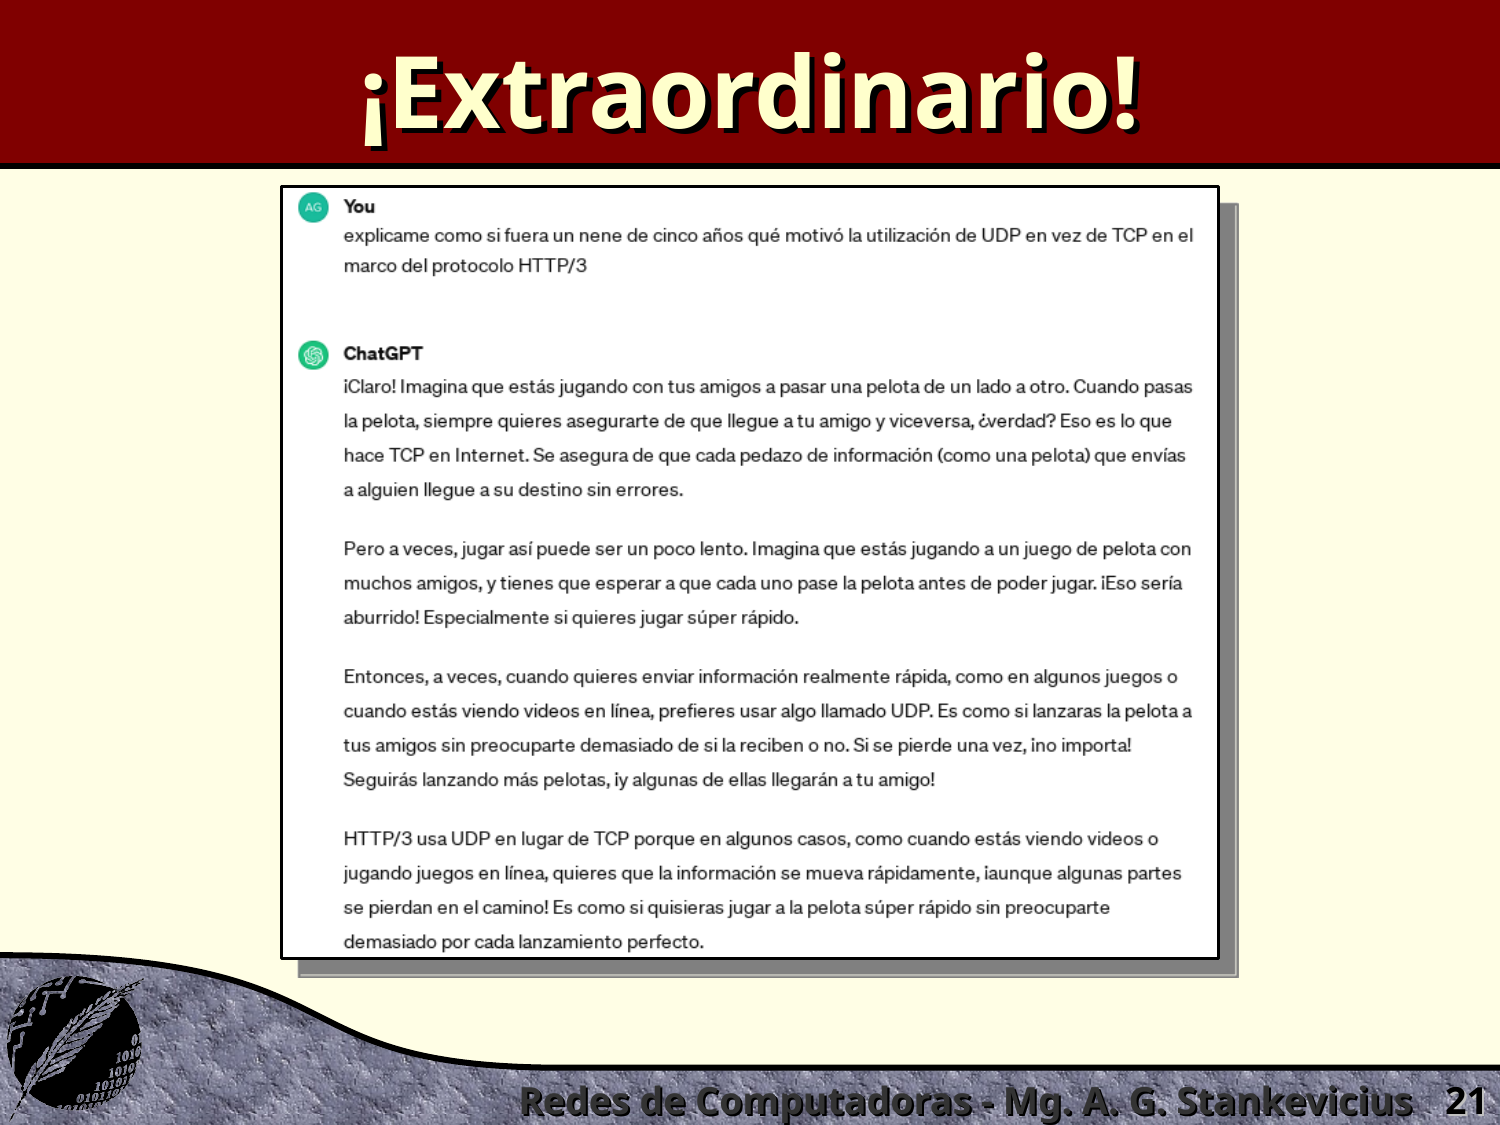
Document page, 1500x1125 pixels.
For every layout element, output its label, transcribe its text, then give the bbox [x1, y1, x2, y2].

picture [0, 959, 1500, 1125]
picture [790, 1100, 795, 1110]
title ¡Extraordinario! [15, 5, 1485, 160]
picture [1047, 1100, 1054, 1110]
picture [282, 187, 1218, 958]
